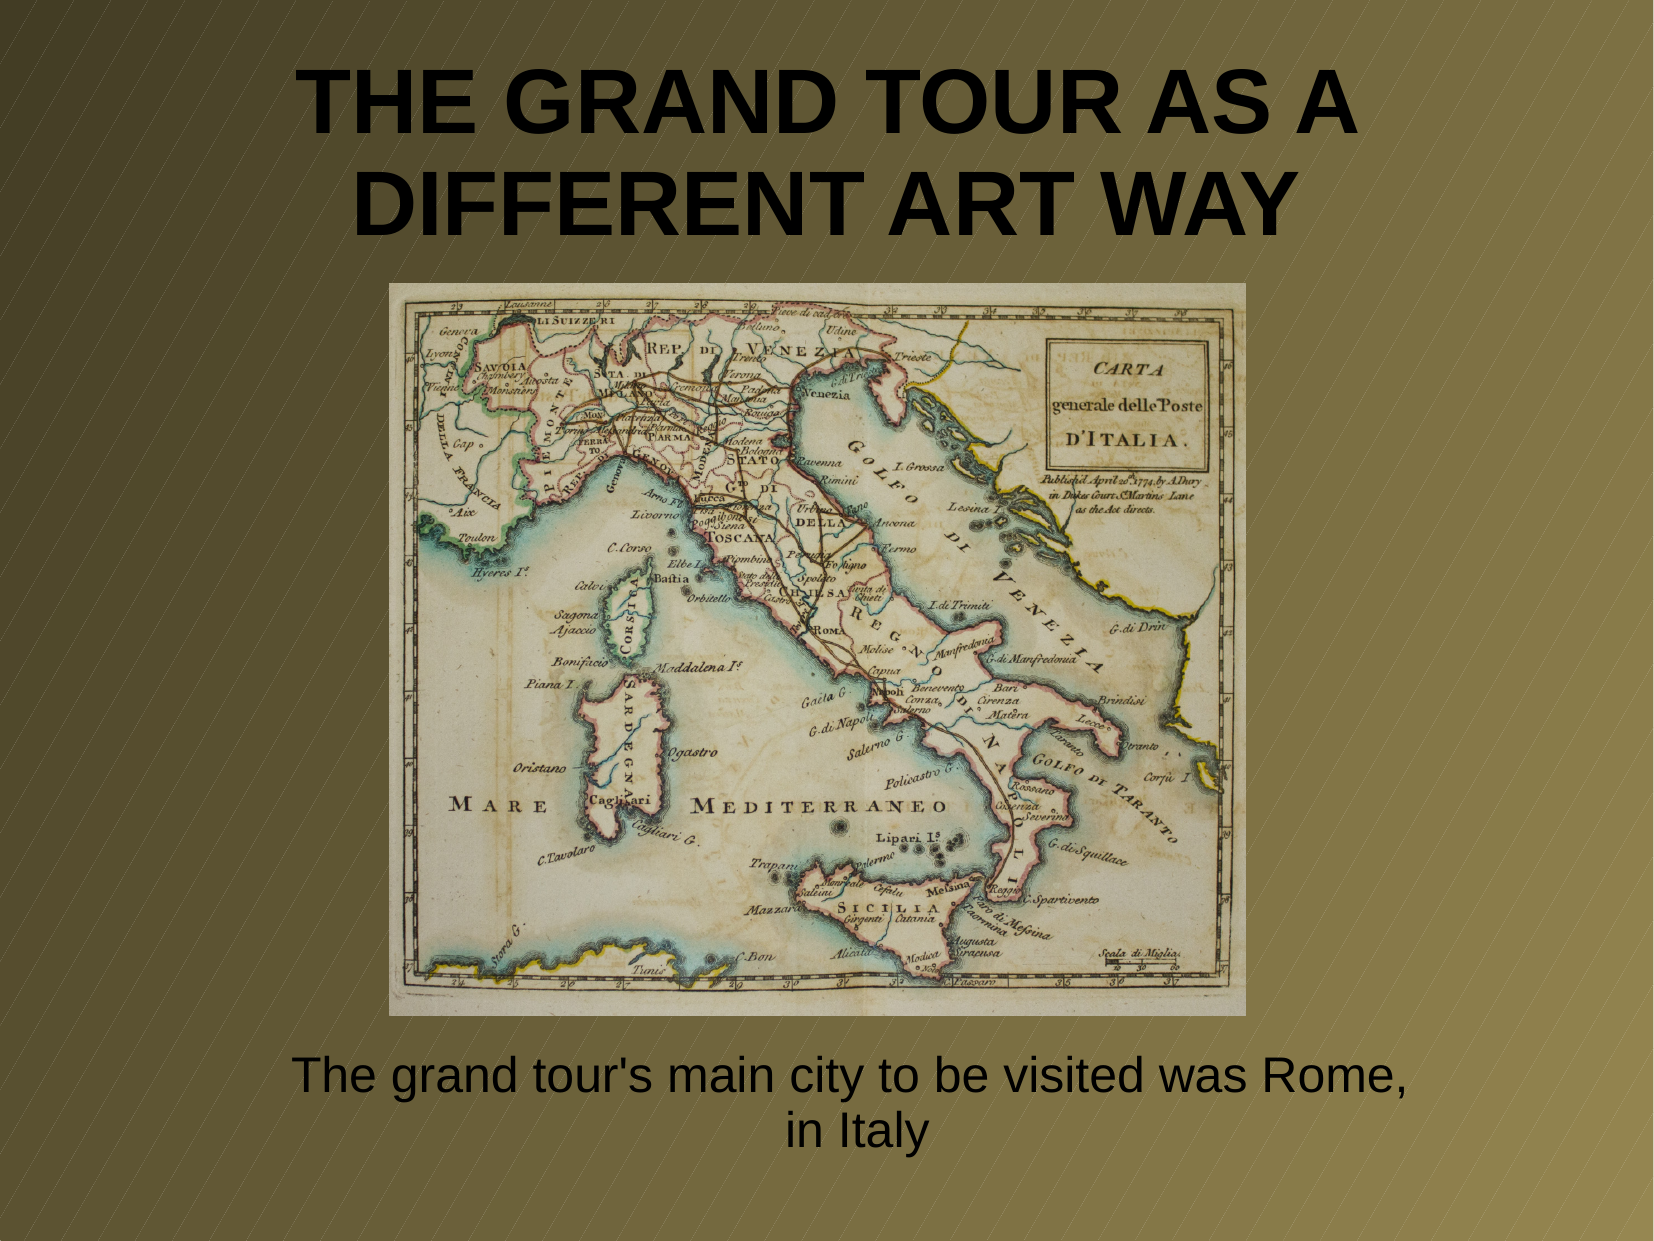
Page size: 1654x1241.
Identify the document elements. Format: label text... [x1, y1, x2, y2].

title THE GRAND TOUR AS A DIFFERENT ART WAY [82, 49, 1571, 257]
text_box The grand tour's main city to be visited was Rome, in Italy [212, 1039, 1489, 1167]
picture [389, 283, 1246, 1016]
